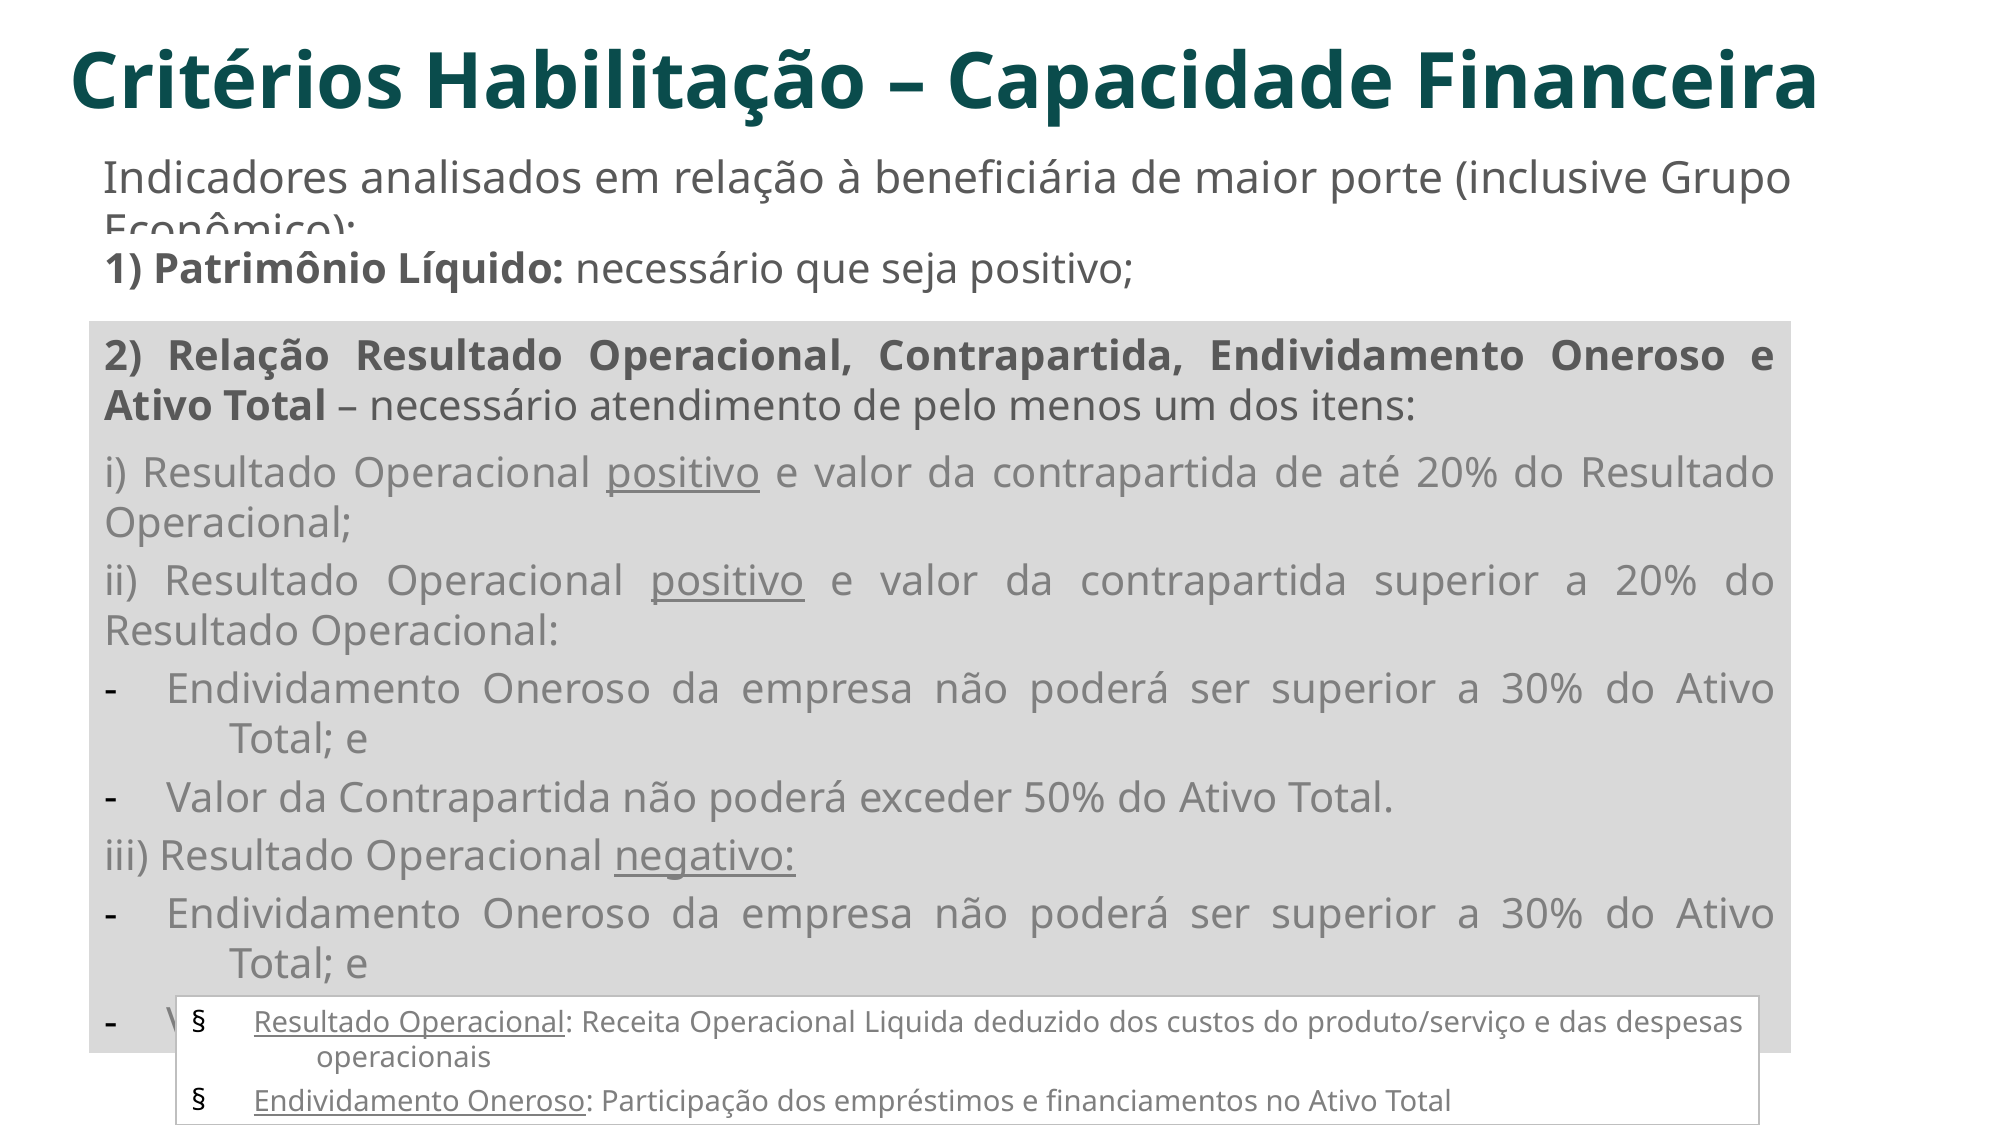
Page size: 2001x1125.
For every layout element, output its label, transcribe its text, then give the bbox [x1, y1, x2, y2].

text_box 1) Patrimônio Líquido: necessário que seja positivo; [89, 234, 1791, 299]
text_box Resultado Operacional: Receita Operacional Liquida deduzido dos custos do produto/serviço e das despesas operacionais Endividamento Oneroso: Participação dos empréstimos e financiamentos no Ativo Total [176, 996, 1759, 1125]
text_box 2) Relação Resultado Operacional, Contrapartida, Endividamento Oneroso e Ativo Total – necessário atendimento de pelo menos um dos itens: i) Resultado Operacional positivo e valor da contrapartida de até 20% do Resultado Operacional; ii) Resultado Operacional positivo e valor da contrapartida superior a 20% do Resultado Operacional: Endividamento Oneroso da empresa não poderá ser superior a 30% do Ativo Total; e Valor da Contrapartida não poderá exceder 50% do Ativo Total. iii) Resultado Operacional negativo: Endividamento Oneroso da empresa não poderá ser superior a 30% do Ativo Total; e Valor da Contrapartida não poderá exceder 50% do Ativo Total. [89, 321, 1791, 1053]
text_box Critérios Habilitação – Capacidade Financeira [49, 16, 1938, 139]
text_box Indicadores analisados em relação à beneficiária de maior porte (inclusive Grupo Econômico): [89, 141, 1811, 263]
